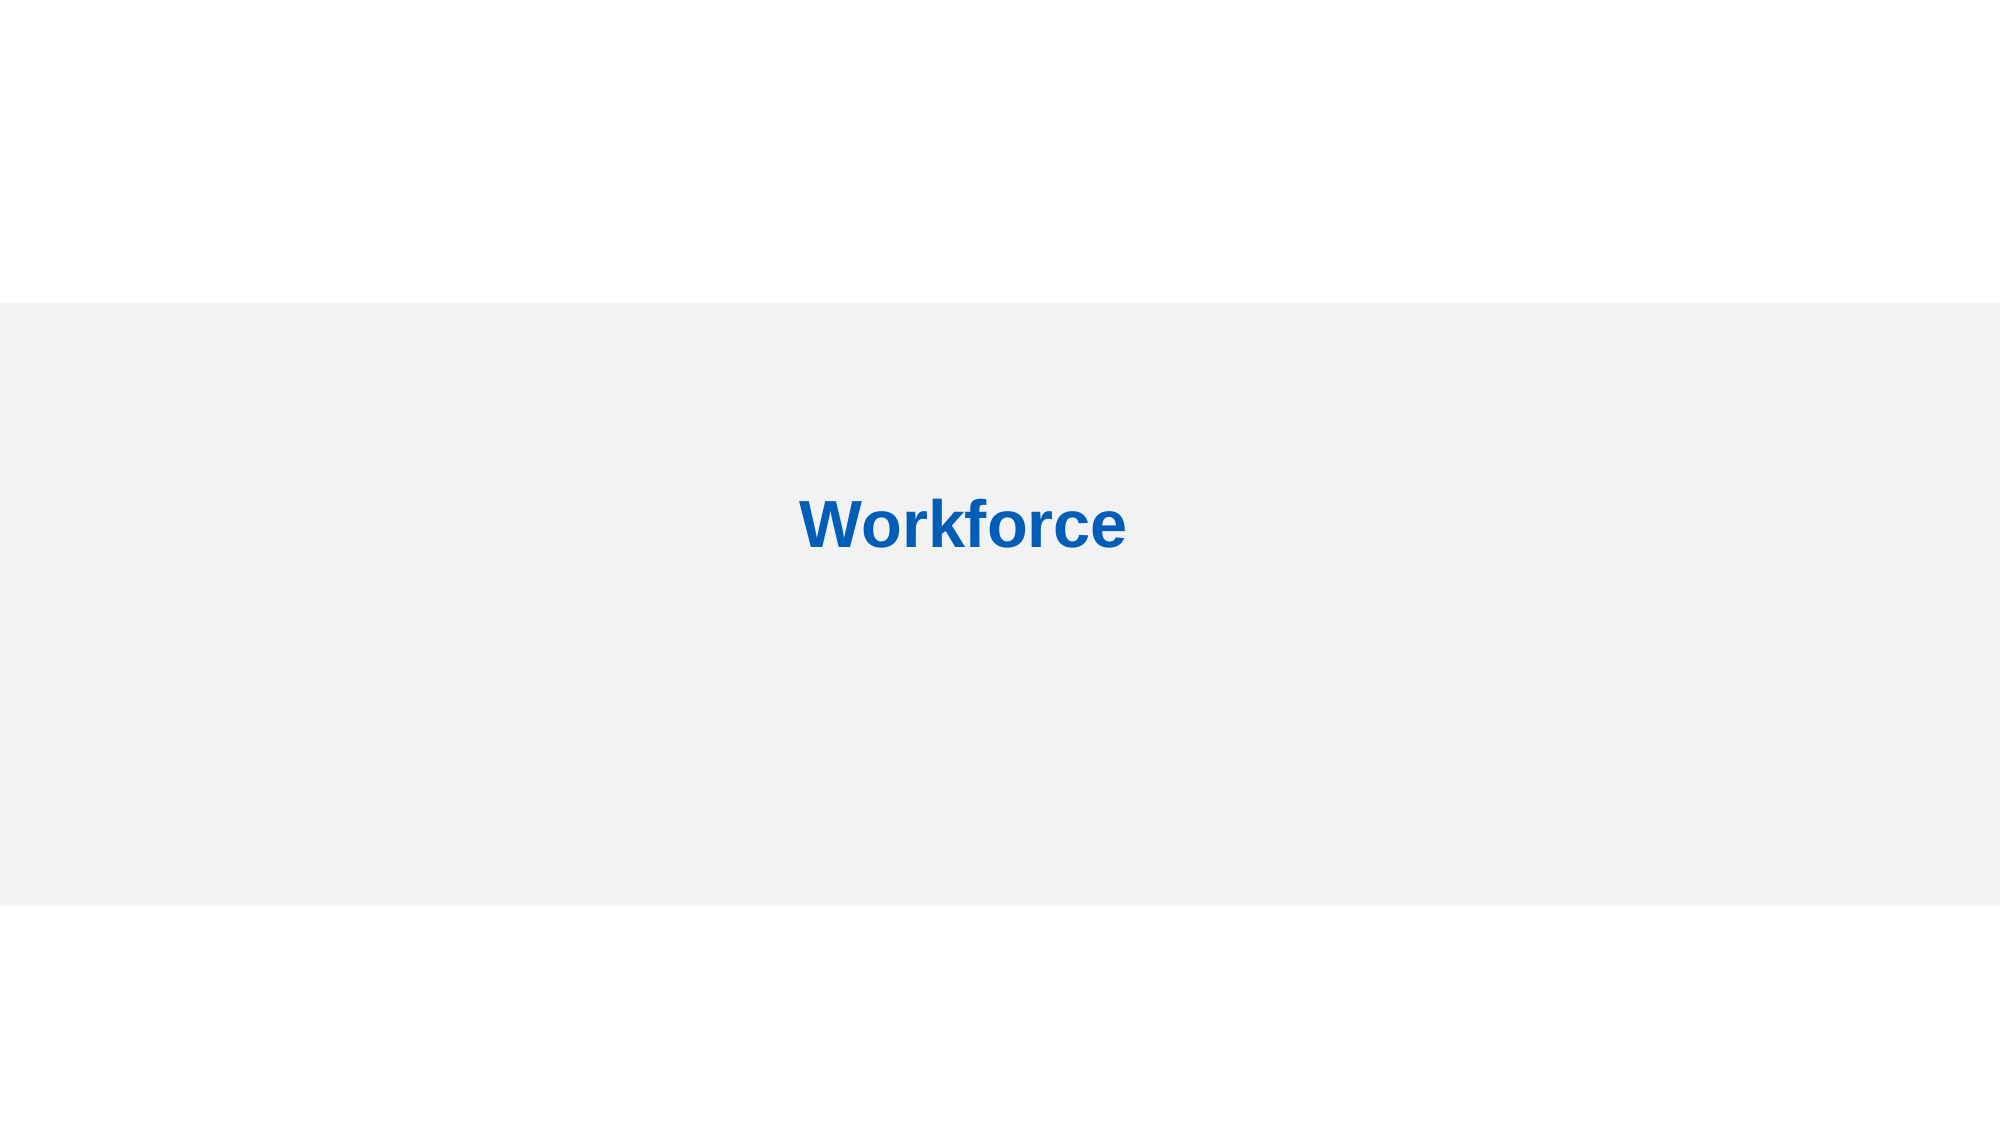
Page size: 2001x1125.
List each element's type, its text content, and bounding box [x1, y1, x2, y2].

text_box [0, 303, 2000, 906]
text_box Workforce [39, 472, 1888, 569]
